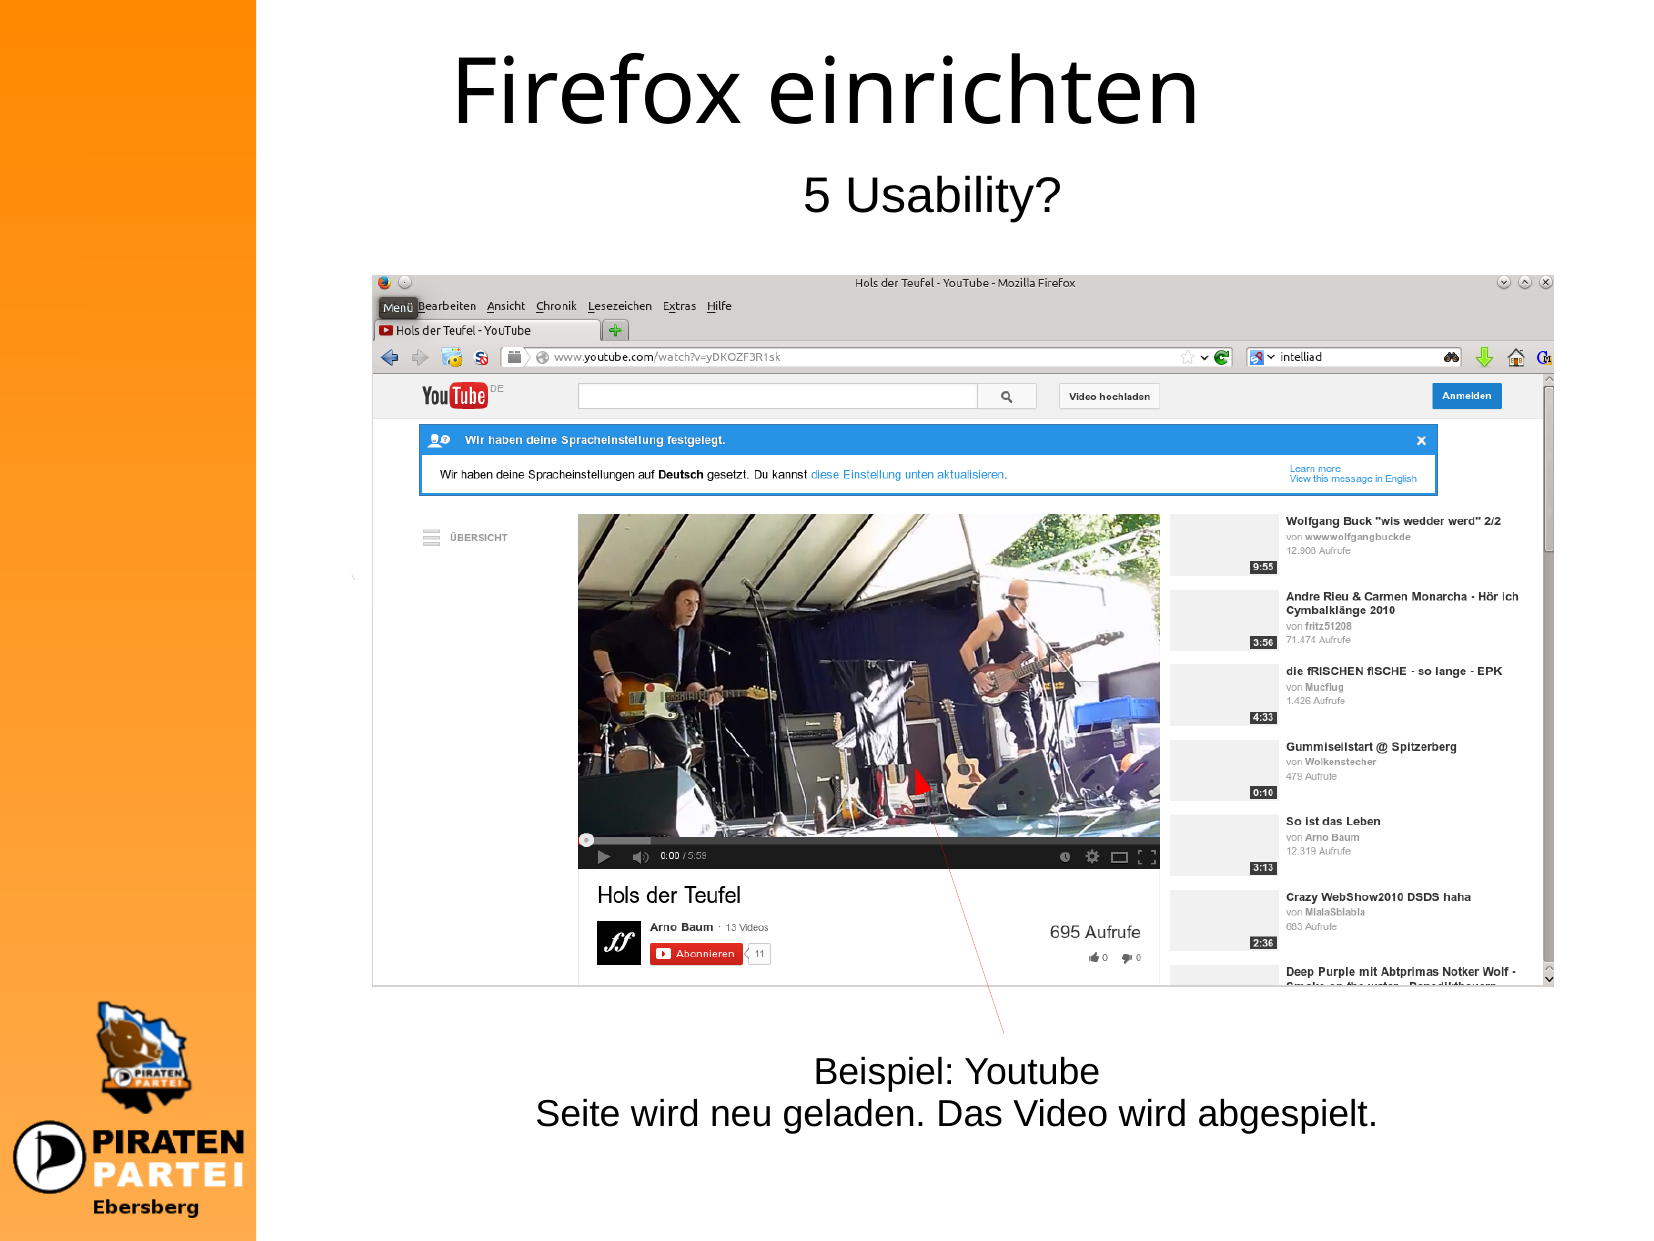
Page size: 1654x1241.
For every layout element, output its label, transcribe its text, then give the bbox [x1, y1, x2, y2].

picture [0, 0, 1654, 1241]
title Firefox einrichten [82, 0, 1571, 192]
text_box Beispiel: Youtube Seite wird neu geladen. Das Video wird abgespielt. [319, 1033, 1595, 1152]
subtitle 5 Usability? [295, 135, 1571, 254]
